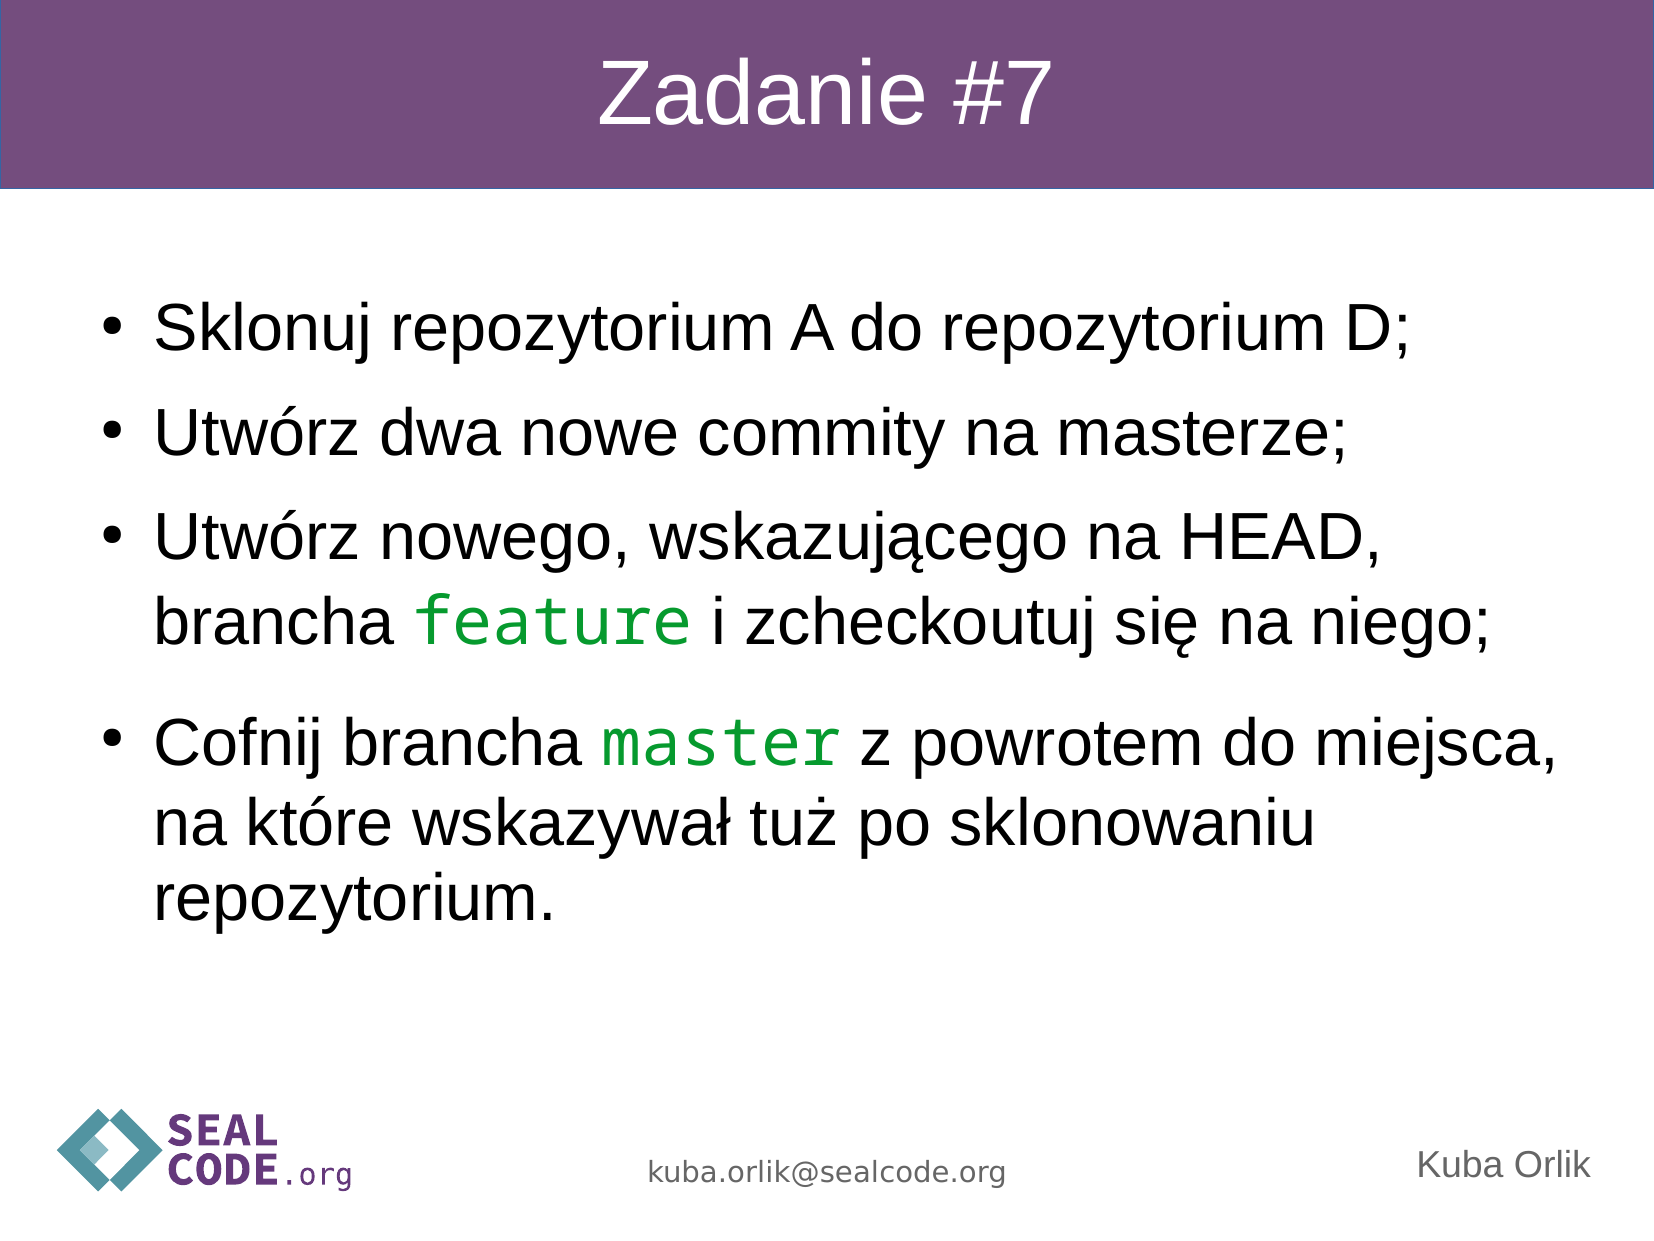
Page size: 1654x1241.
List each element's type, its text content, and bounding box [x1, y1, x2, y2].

title Zadanie #7 [0, 0, 1653, 188]
list Sklonuj repozytorium A do repozytorium D; Utwórz dwa nowe commity na masterze; Utwórz nowego, wskazującego na HEAD, brancha feature i zcheckoutuj się na niego; Cofnij brancha master z powrotem do miejsca, na które wskazywał tuż po sklonowaniu repozytorium. [82, 290, 1571, 1010]
